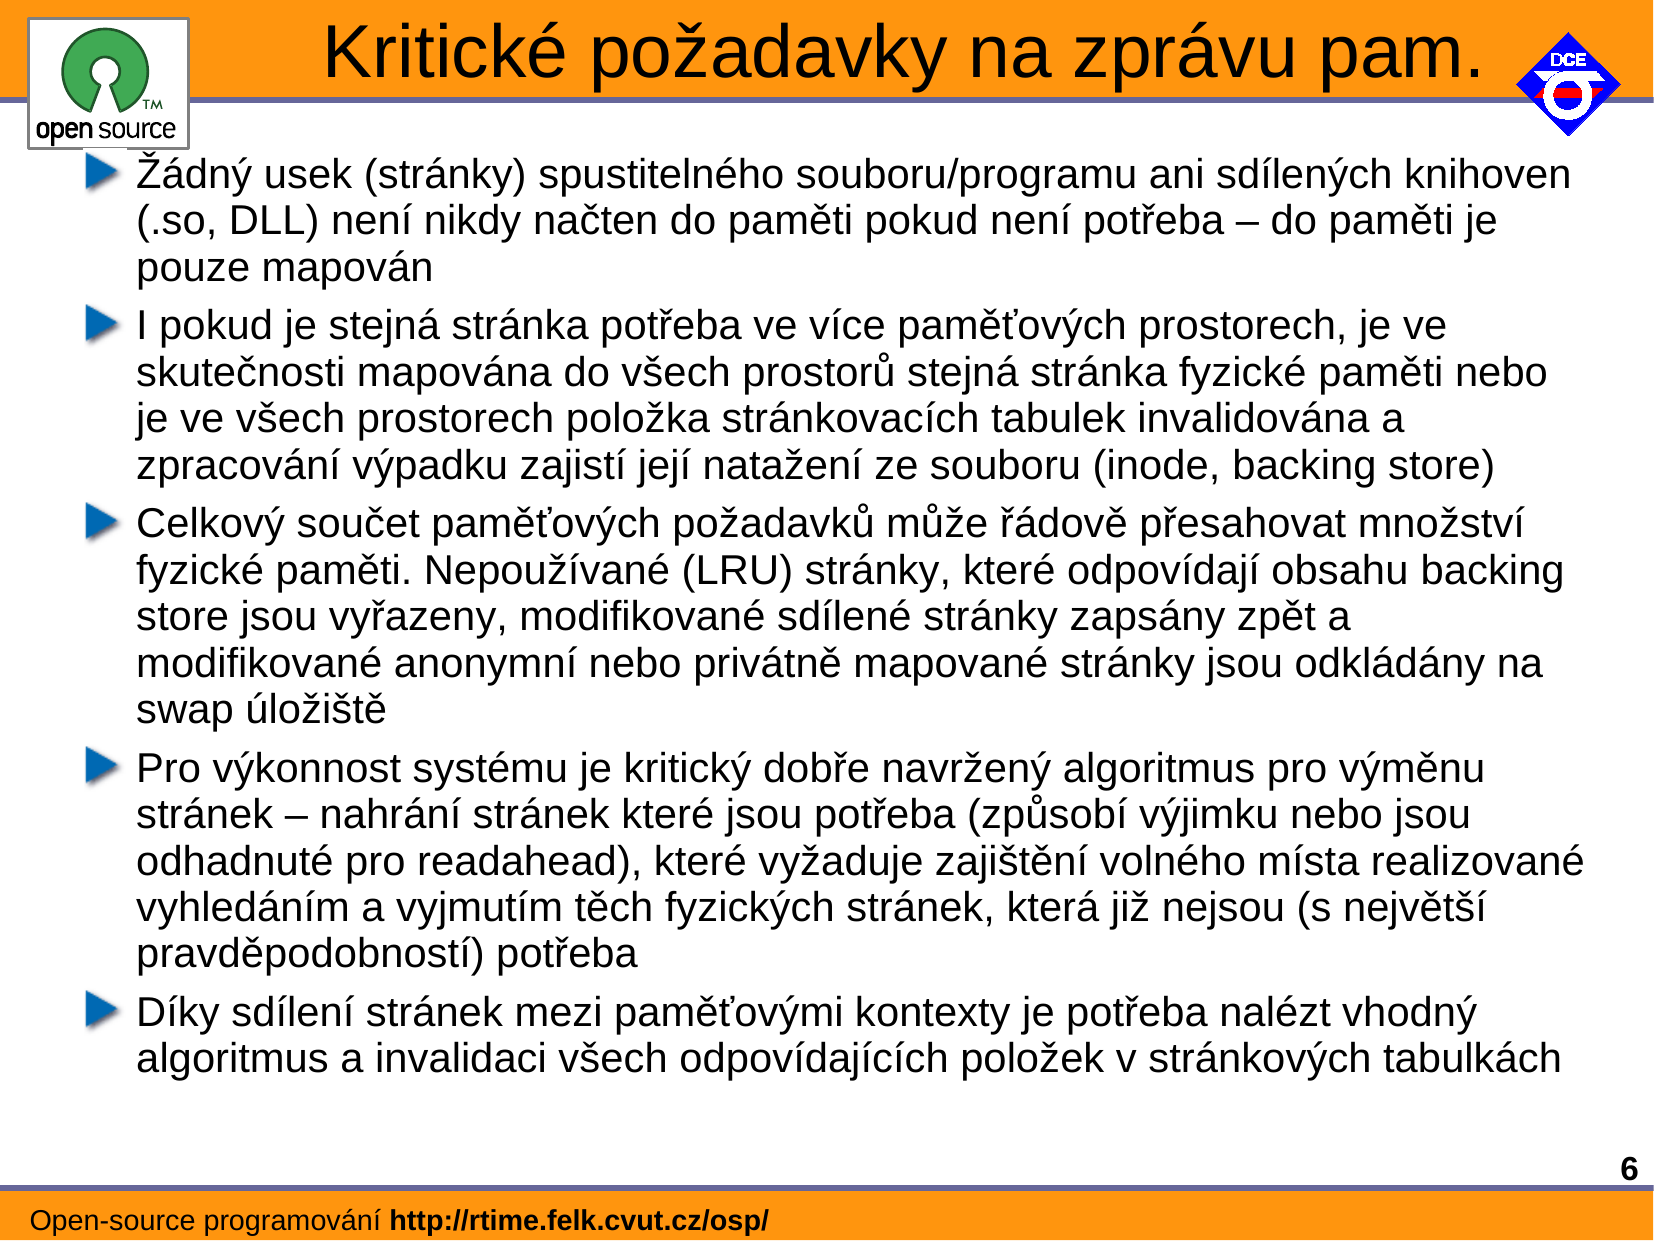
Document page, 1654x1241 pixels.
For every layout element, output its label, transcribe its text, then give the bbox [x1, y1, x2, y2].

title Kritické požadavky na zprávu pam. [178, 4, 1631, 98]
list Žádný usek (stránky) spustitelného souboru/programu ani sdílených knihoven (.so, DLL) není nikdy načten do paměti pokud není potřeba – do paměti je pouze mapován I pokud je stejná stránka potřeba ve více paměťových prostorech, je ve skutečnosti mapována do všech prostorů stejná stránka fyzické paměti nebo je ve všech prostorech položka stránkovacích tabulek invalidována a zpracování výpadku zajistí její natažení ze souboru (inode, backing store) Celkový součet paměťových požadavků může řádově přesahovat množství fyzické paměti. Nepoužívané (LRU) stránky, které odpovídají obsahu backing store jsou vyřazeny, modifikované sdílené stránky zapsány zpět a modifikované anonymní nebo privátně mapované stránky jsou odkládány na swap úložiště Pro výkonnost systému je kritický dobře navržený algoritmus pro výměnu stránek – nahrání stránek které jsou potřeba (způsobí výjimku nebo jsou odhadnuté pro readahead), které vyžaduje zajištění volného místa realizované vyhledáním a vyjmutím těch fyzických stránek, která již nejsou (s největší pravděpodobností) potřeba Díky sdílení stránek mezi paměťovými kontexty je potřeba nalézt vhodný algoritmus a invalidaci všech odpovídajících položek v stránkových tabulkách [65, 150, 1589, 1191]
